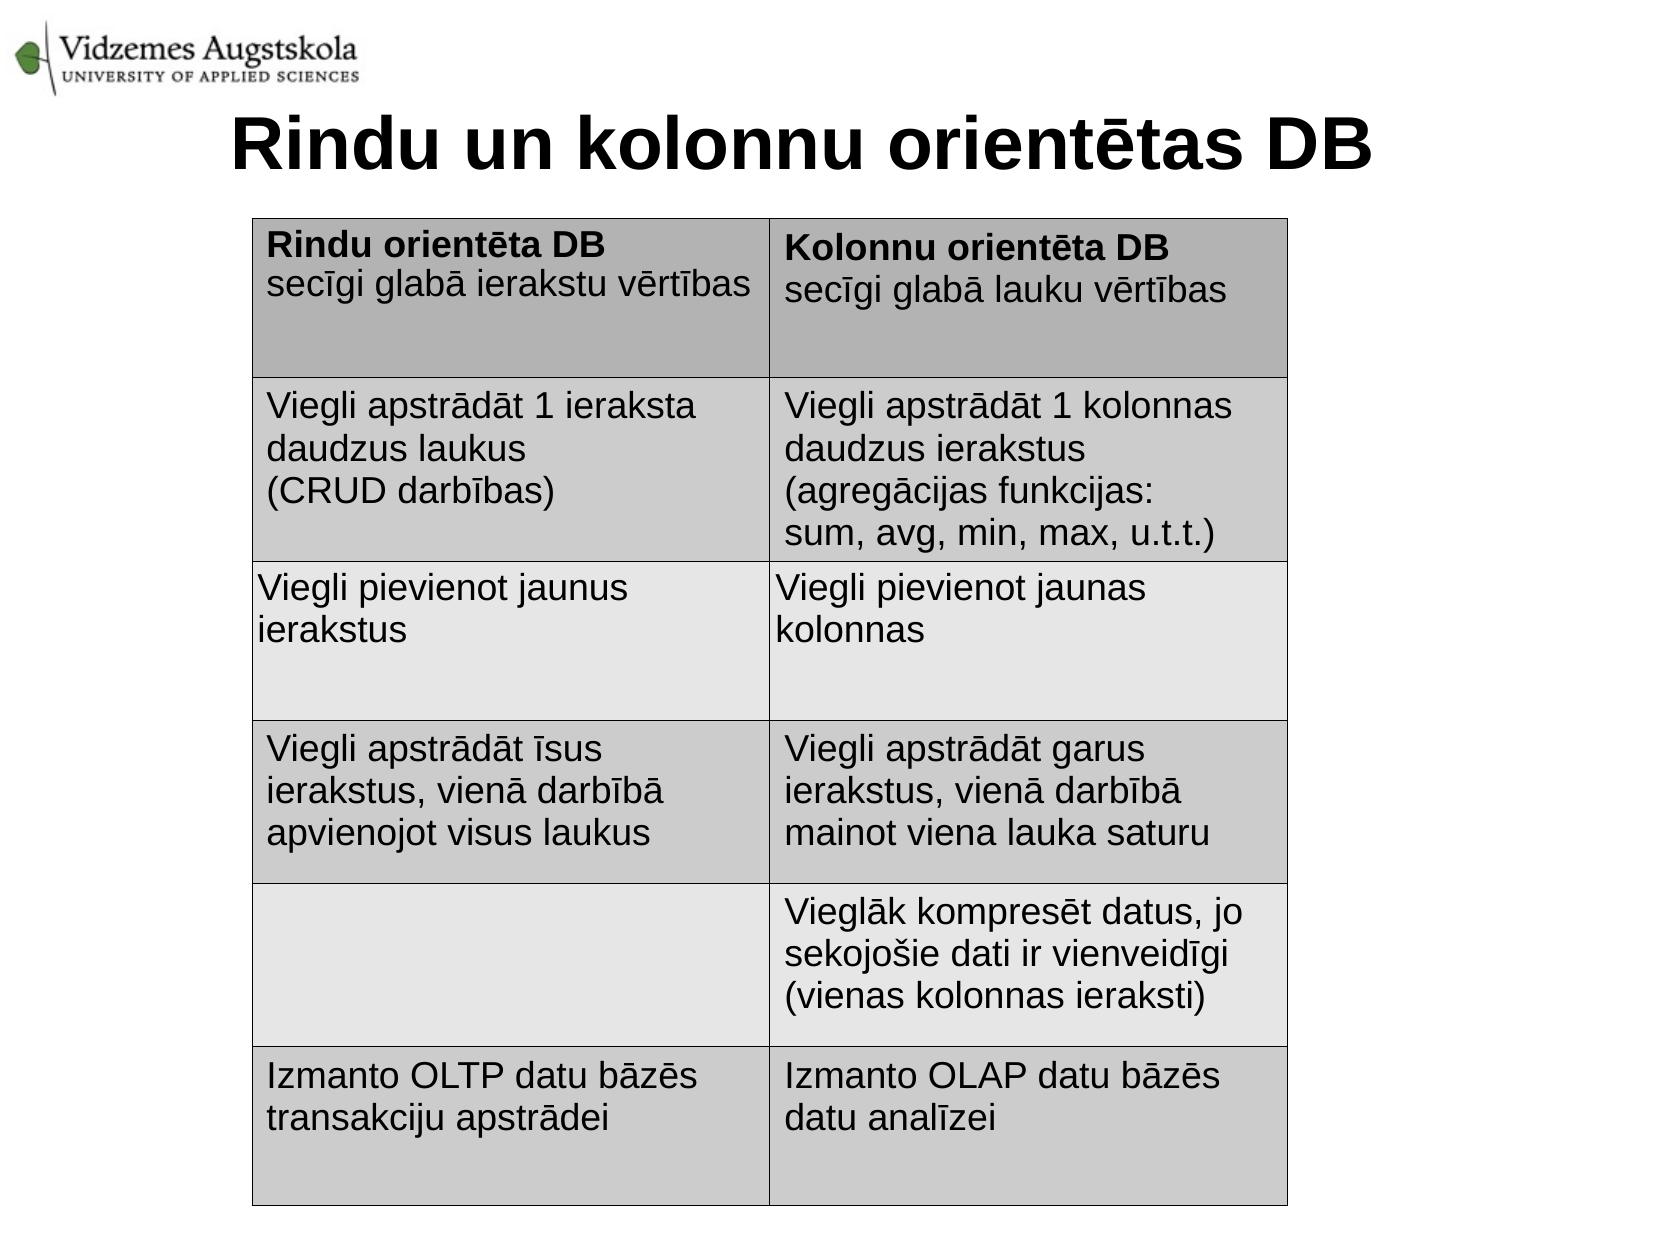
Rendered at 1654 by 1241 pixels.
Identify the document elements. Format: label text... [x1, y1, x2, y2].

table_cell Viegli pievienot jaunus ierakstus [253, 562, 769, 720]
table_header Kolonnu orientēta DB secīgi glabā lauku vērtības [770, 219, 1287, 377]
table_cell Viegli apstrādāt 1 ieraksta daudzus laukus (CRUD darbības) [253, 378, 769, 561]
table_cell Vieglāk kompresēt datus, jo sekojošie dati ir vienveidīgi (vienas kolonnas ieraksti) [770, 884, 1287, 1046]
table_cell Izmanto OLTP datu bāzēs transakciju apstrādei [253, 1047, 769, 1205]
table_cell Viegli apstrādāt 1 kolonnas daudzus ierakstus (agregācijas funkcijas: sum, avg, min, max, u.t.t.) [770, 378, 1287, 561]
table_cell Viegli apstrādāt īsus ierakstus, vienā darbībā apvienojot visus laukus [253, 721, 769, 883]
table_cell Viegli pievienot jaunas kolonnas [770, 562, 1287, 720]
title Rindu un kolonnu orientētas DB [94, 96, 1512, 195]
table_cell Viegli apstrādāt garus ierakstus, vienā darbībā mainot viena lauka saturu [770, 721, 1287, 883]
table_cell Izmanto OLAP datu bāzēs datu analīzei [770, 1047, 1287, 1205]
picture [5, 2, 368, 113]
table_cell [253, 884, 769, 1046]
table_header Rindu orientēta DB secīgi glabā ierakstu vērtības [253, 219, 769, 377]
